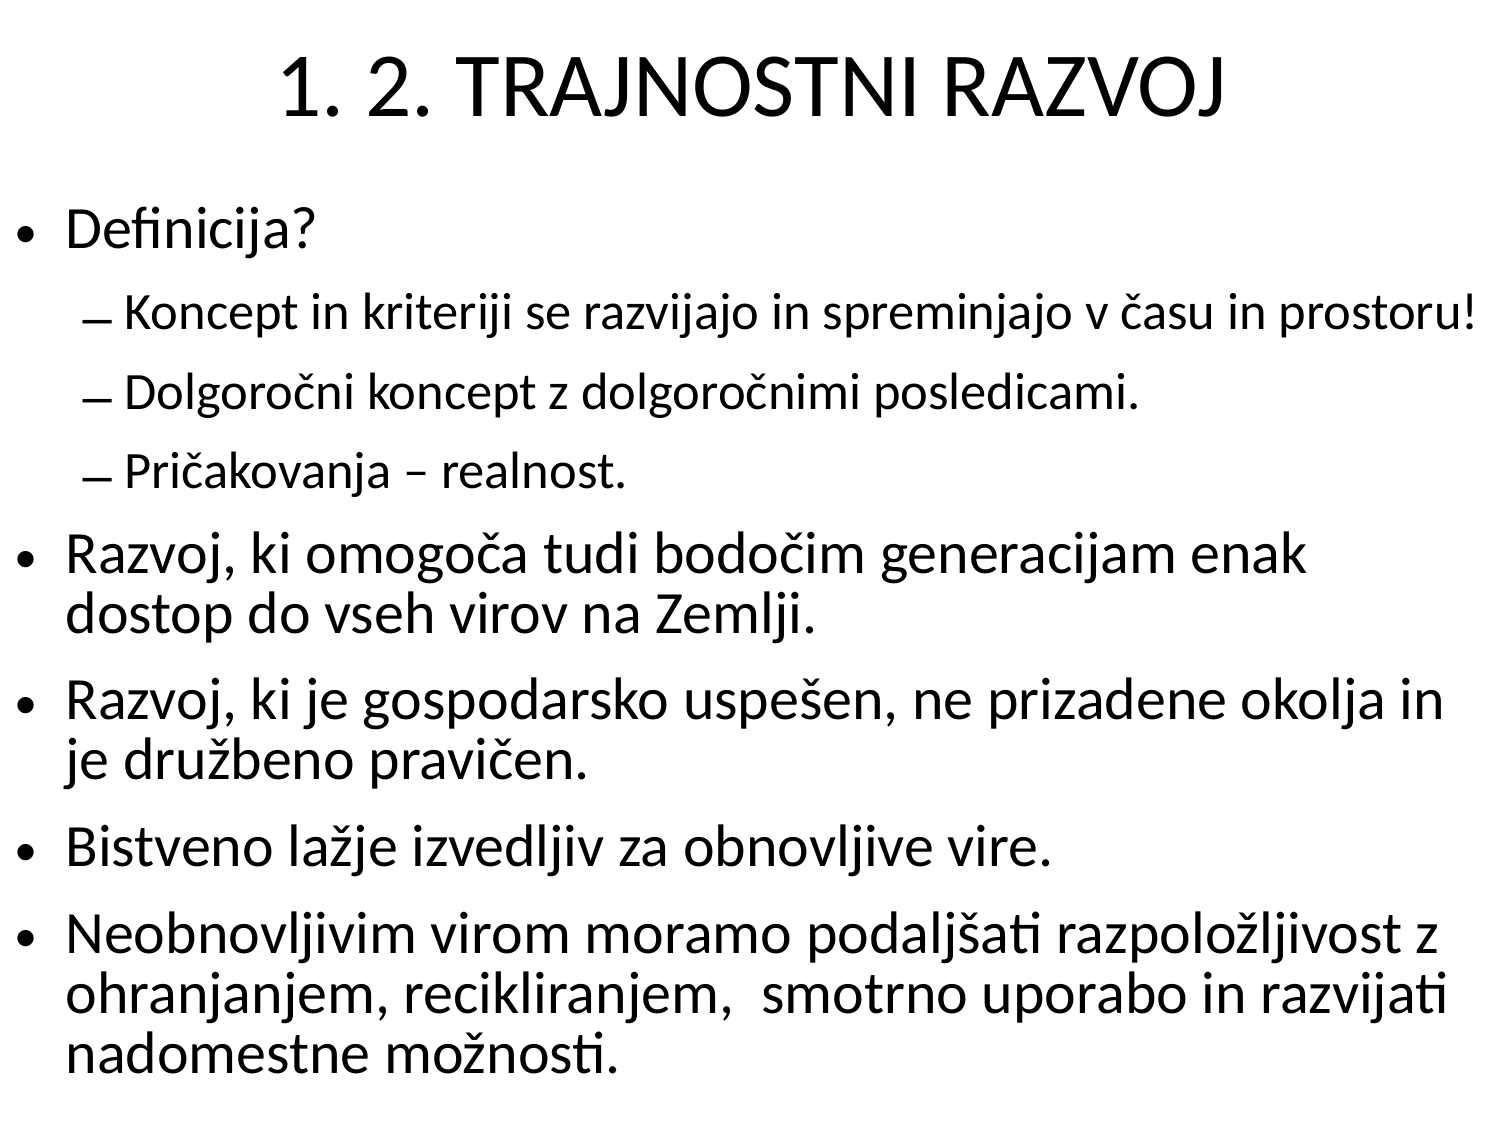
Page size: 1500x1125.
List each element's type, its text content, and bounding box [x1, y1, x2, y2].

title 1. 2. TRAJNOSTNI RAZVOJ [76, 0, 1427, 188]
list Definicija? Koncept in kriteriji se razvijajo in spreminjajo v času in prostoru! Dolgoročni koncept z dolgoročnimi posledicami. Pričakovanja – realnost. Razvoj, ki omogoča tudi bodočim generacijam enak dostop do vseh virov na Zemlji. Razvoj, ki je gospodarsko uspešen, ne prizadene okolja in je družbeno pravičen. Bistveno lažje izvedljiv za obnovljive vire. Neobnovljivim virom moramo podaljšati razpoložljivost z ohranjanjem, recikliranjem, smotrno uporabo in razvijati nadomestne možnosti. [0, 196, 1500, 1125]
